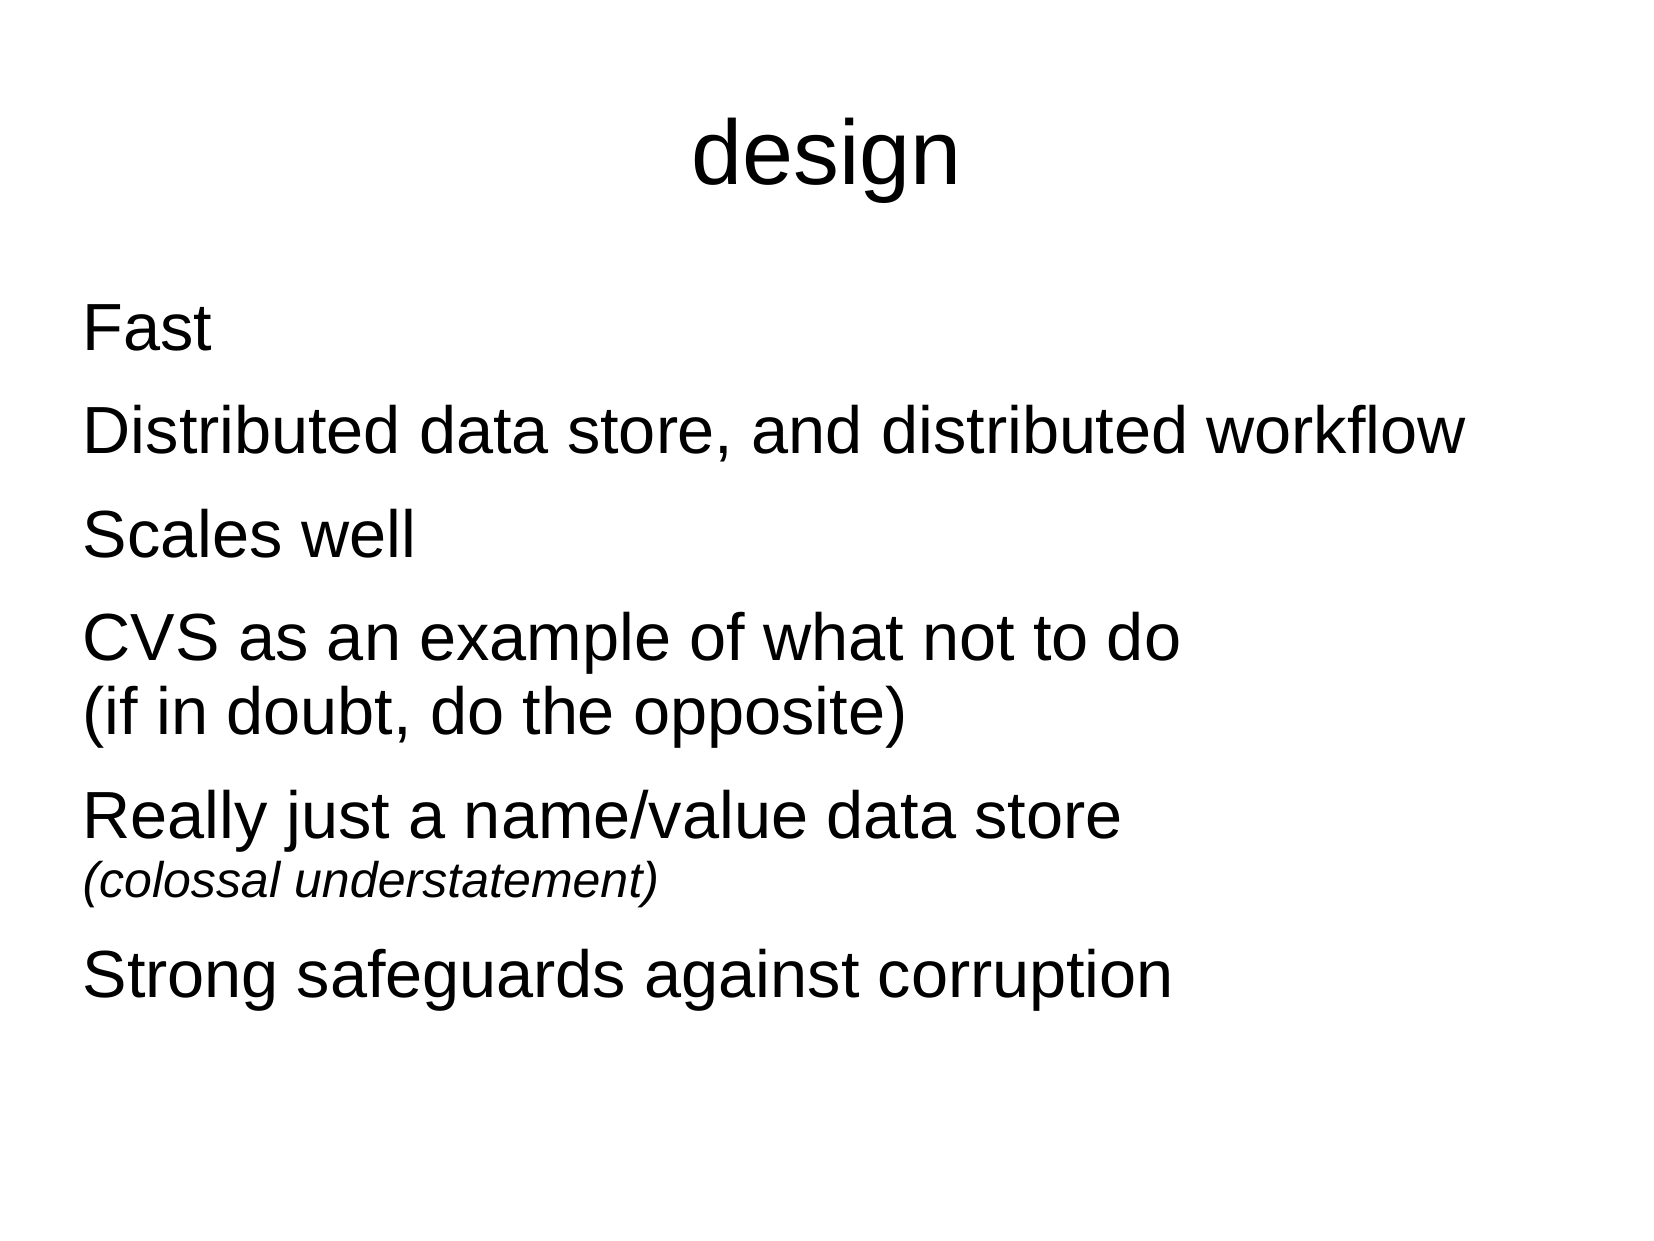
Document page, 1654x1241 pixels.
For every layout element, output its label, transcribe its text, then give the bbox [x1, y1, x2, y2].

list Fast Distributed data store, and distributed workflow Scales well CVS as an example of what not to do (if in doubt, do the opposite) Really just a name/value data store (colossal understatement) Strong safeguards against corruption [82, 290, 1571, 1141]
title design [82, 49, 1571, 257]
